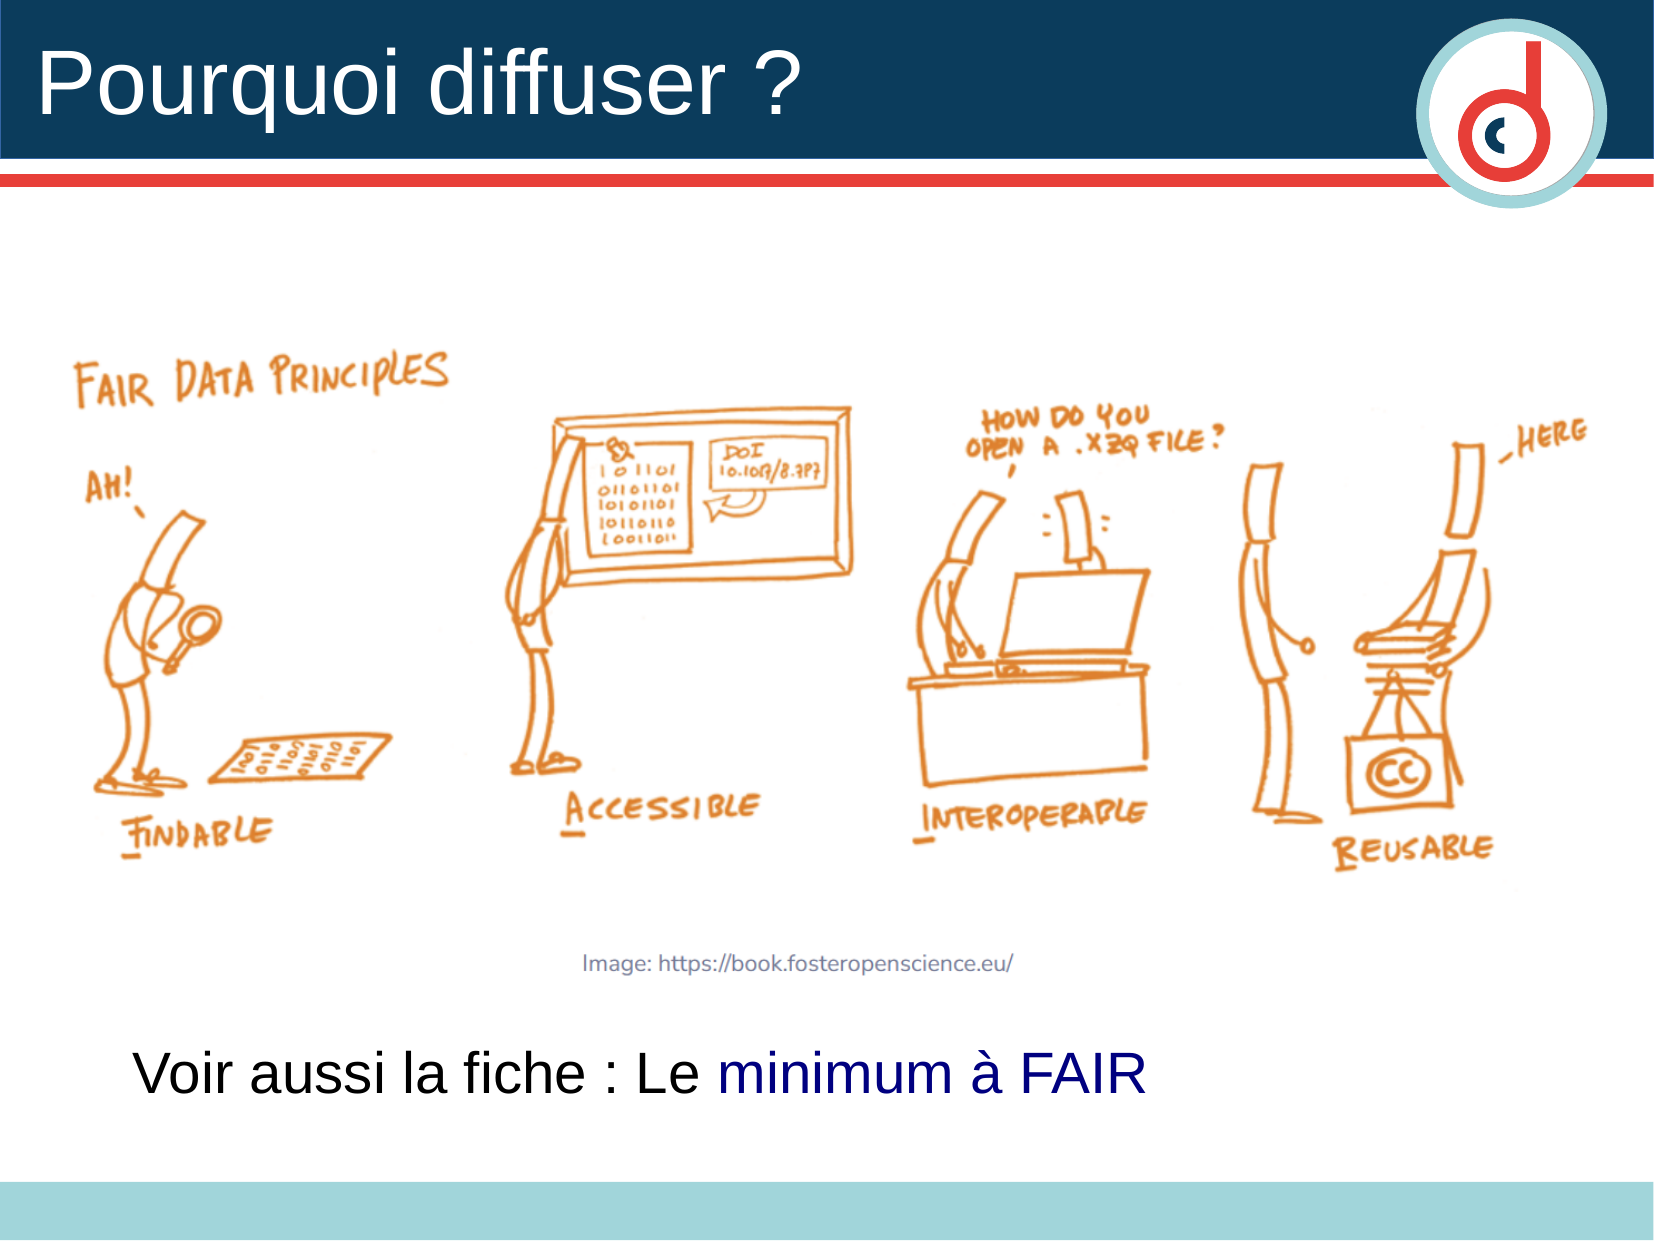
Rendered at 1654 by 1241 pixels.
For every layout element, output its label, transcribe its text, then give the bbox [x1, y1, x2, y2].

text_box Voir aussi la fiche : Le minimum à FAIR [118, 1033, 1506, 1152]
title Pourquoi diffuser ? [35, 11, 1430, 159]
picture [29, 324, 1605, 1000]
